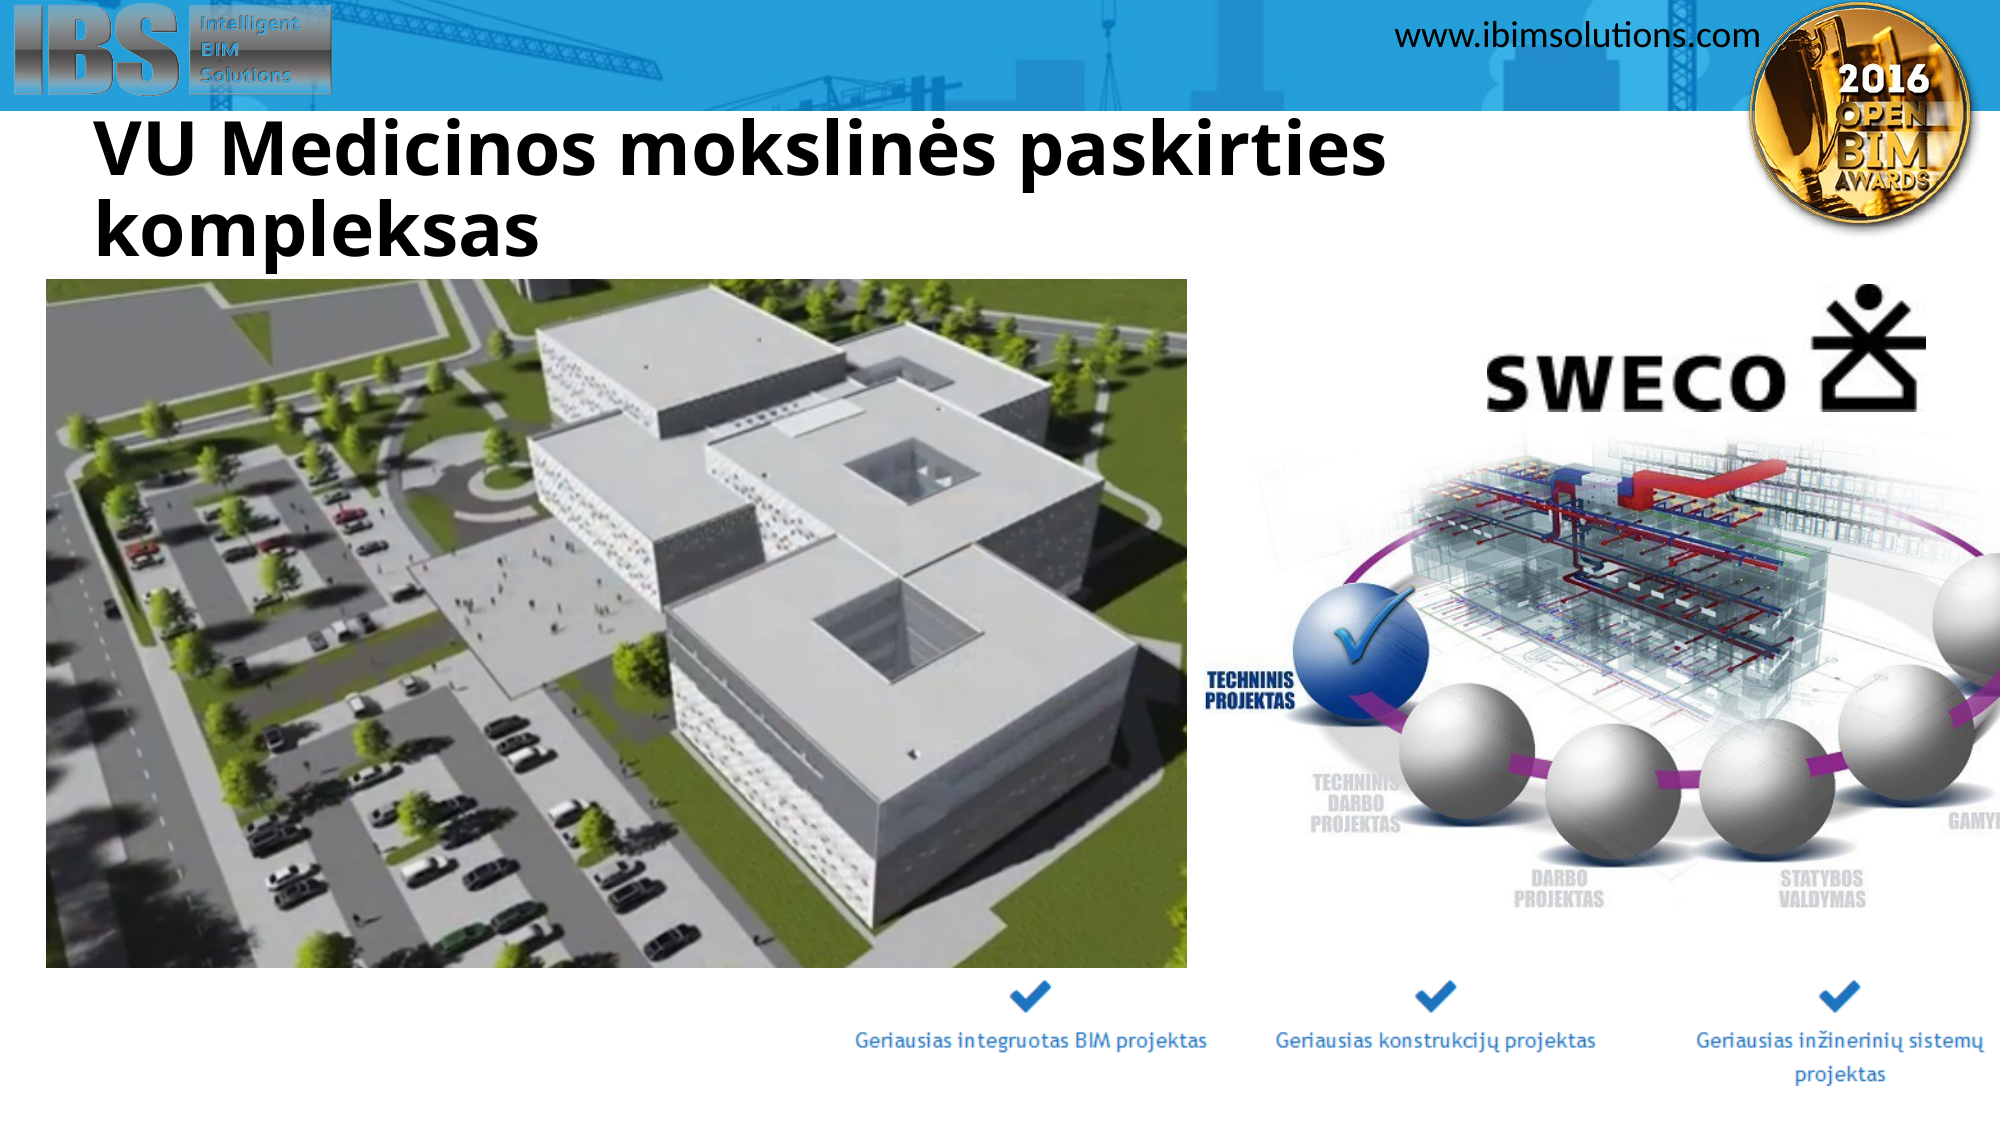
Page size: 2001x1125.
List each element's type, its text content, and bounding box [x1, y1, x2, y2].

picture [46, 279, 2000, 1086]
picture [1671, 0, 2000, 238]
text_box www.ibimsolutions.com [1379, 2, 1796, 66]
picture [0, 0, 1668, 111]
title VU Medicinos mokslinės paskirties kompleksas [78, 111, 1804, 301]
